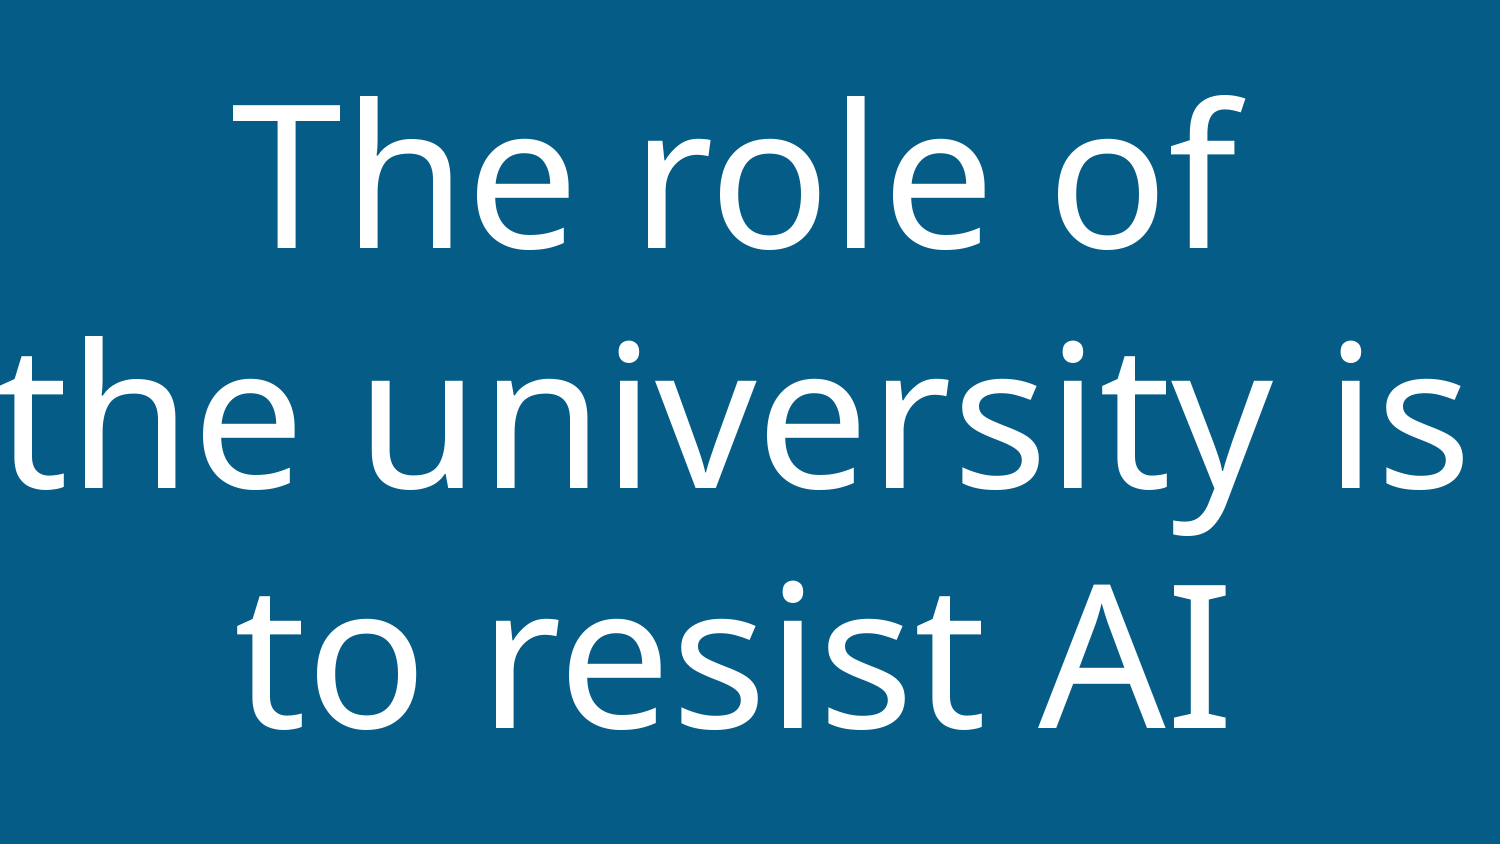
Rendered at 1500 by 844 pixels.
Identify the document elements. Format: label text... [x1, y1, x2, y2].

text_box The role of the university is to resist AI [0, 41, 1488, 777]
